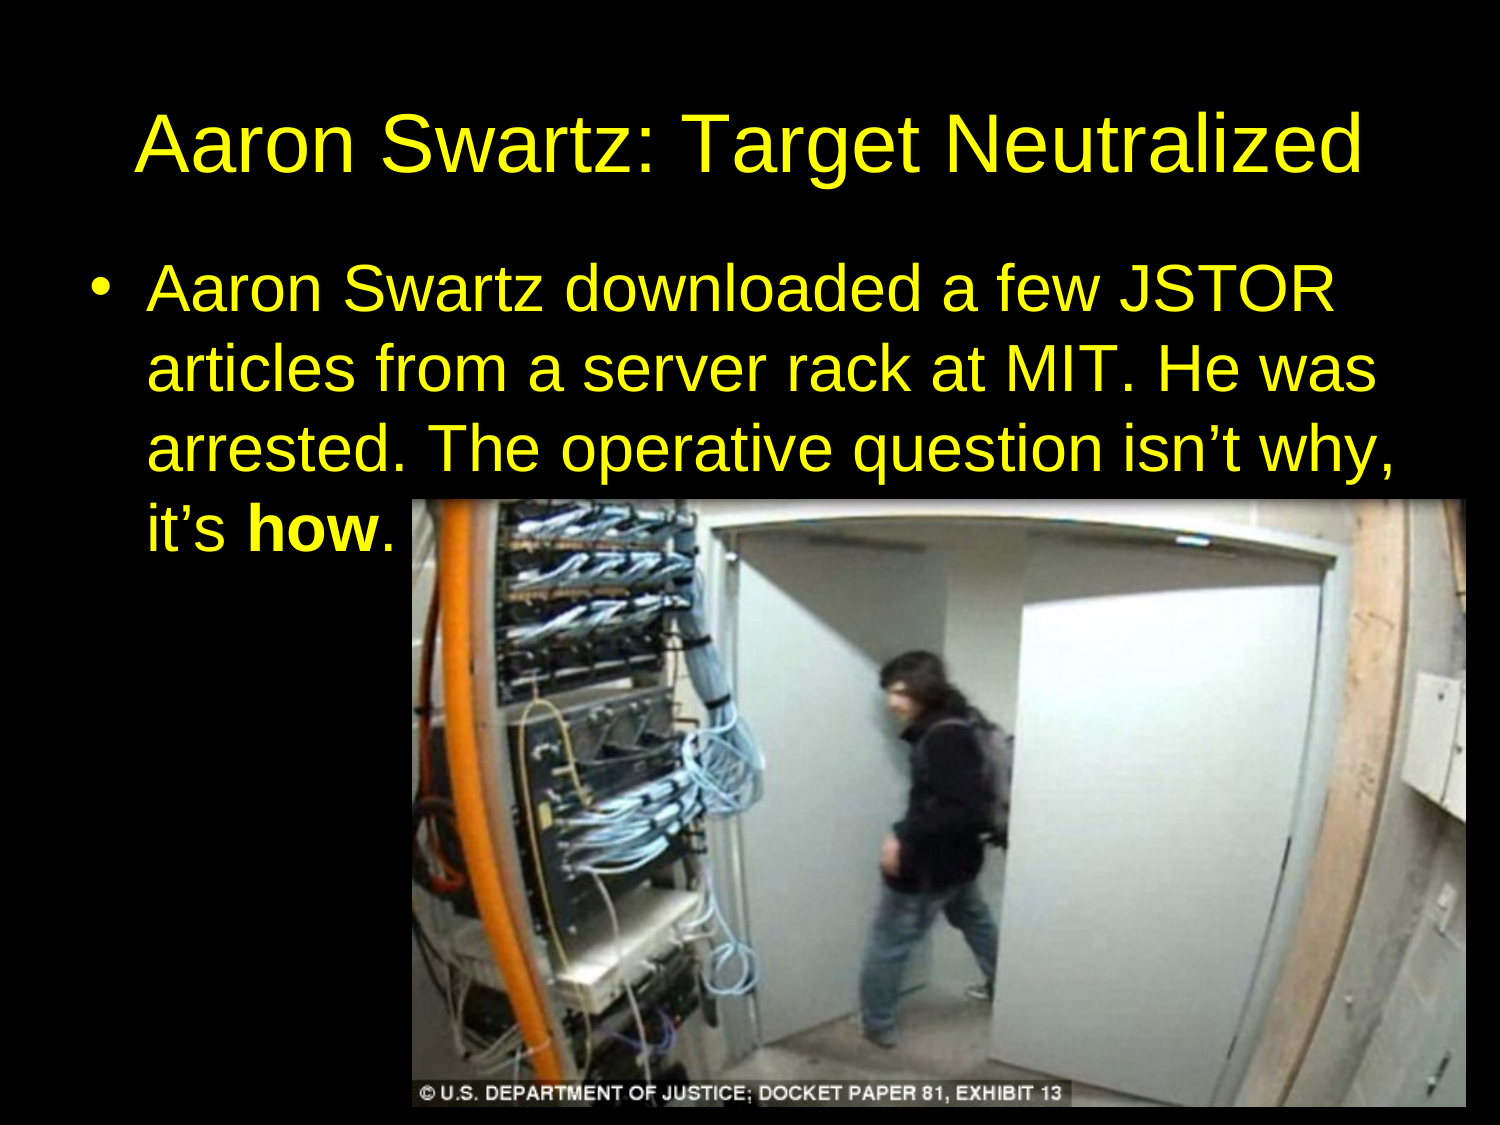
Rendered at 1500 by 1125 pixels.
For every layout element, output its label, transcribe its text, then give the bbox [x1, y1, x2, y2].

picture [412, 499, 1466, 1107]
title Aaron Swartz: Target Neutralized [75, 45, 1426, 233]
list Aaron Swartz downloaded a few JSTOR articles from a server rack at MIT. He was arrested. The operative question isn’t why, it’s how. [75, 237, 1426, 981]
